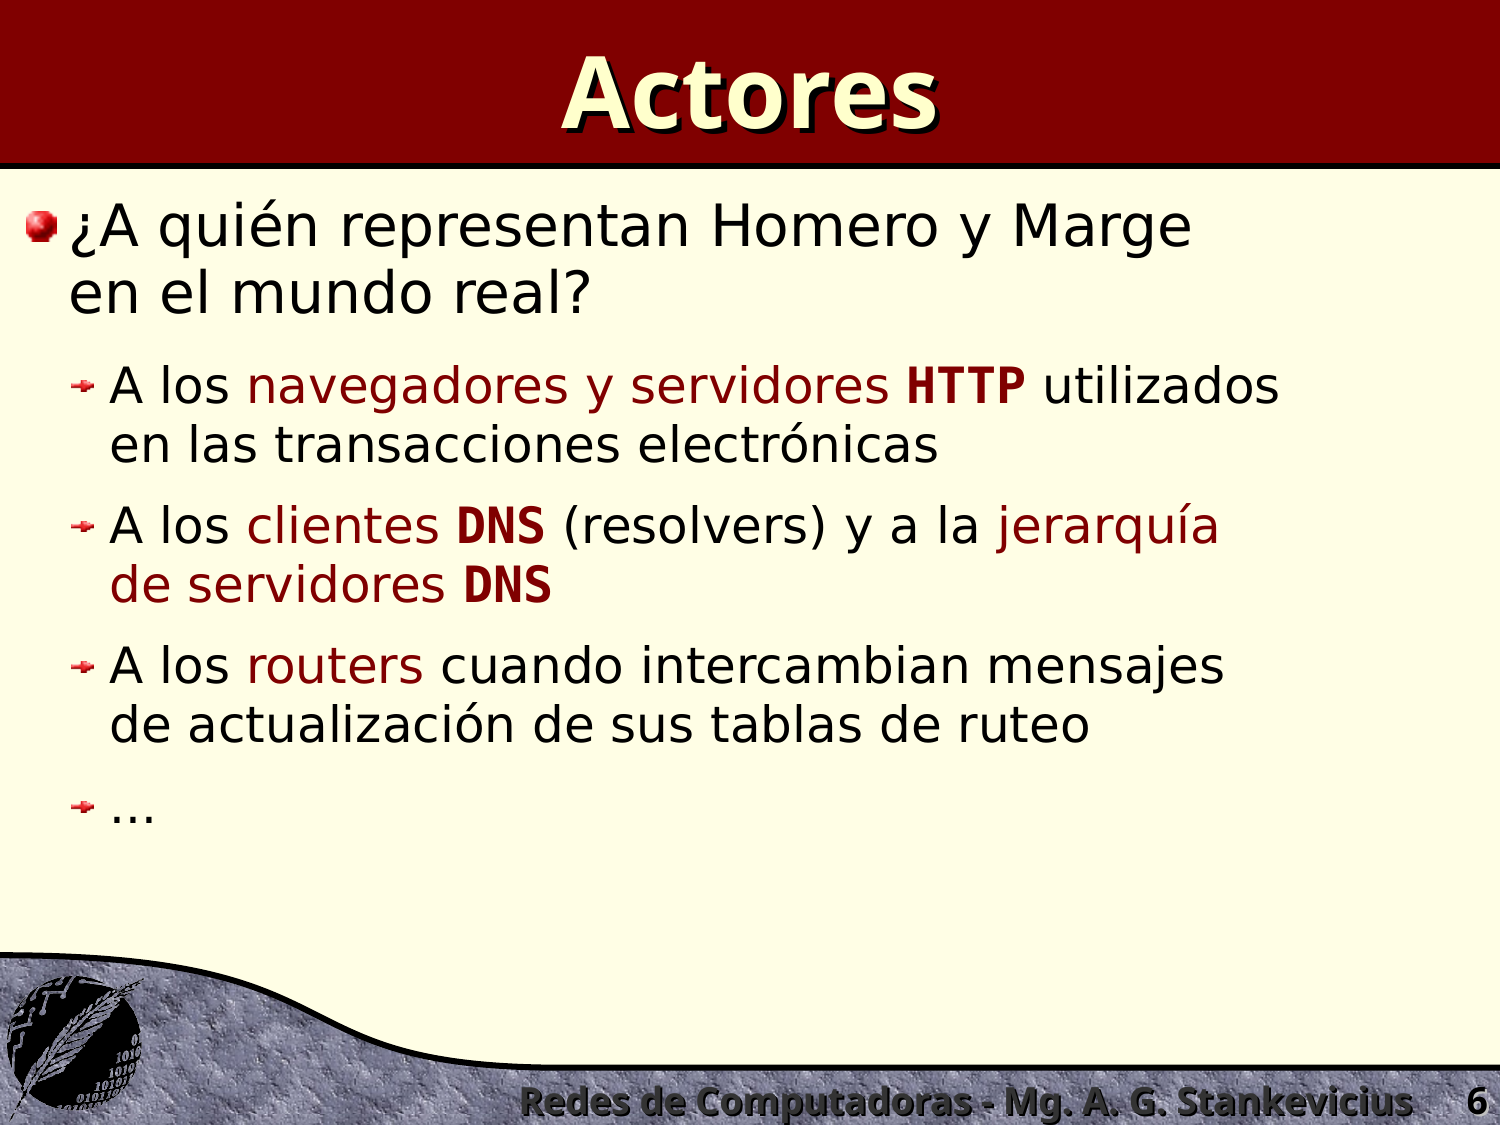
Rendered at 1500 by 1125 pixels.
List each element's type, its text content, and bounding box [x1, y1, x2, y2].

list ¿A quién representan Homero y Marge en el mundo real? A los navegadores y servidores HTTP utilizados en las transacciones electrónicas A los clientes DNS (resolvers) y a la jerarquía de servidores DNS A los routers cuando intercambian mensajes de actualización de sus tablas de ruteo ... [11, 192, 1486, 921]
picture [0, 959, 1500, 1125]
picture [790, 1100, 795, 1110]
title Actores [15, 5, 1485, 160]
picture [1047, 1100, 1054, 1110]
